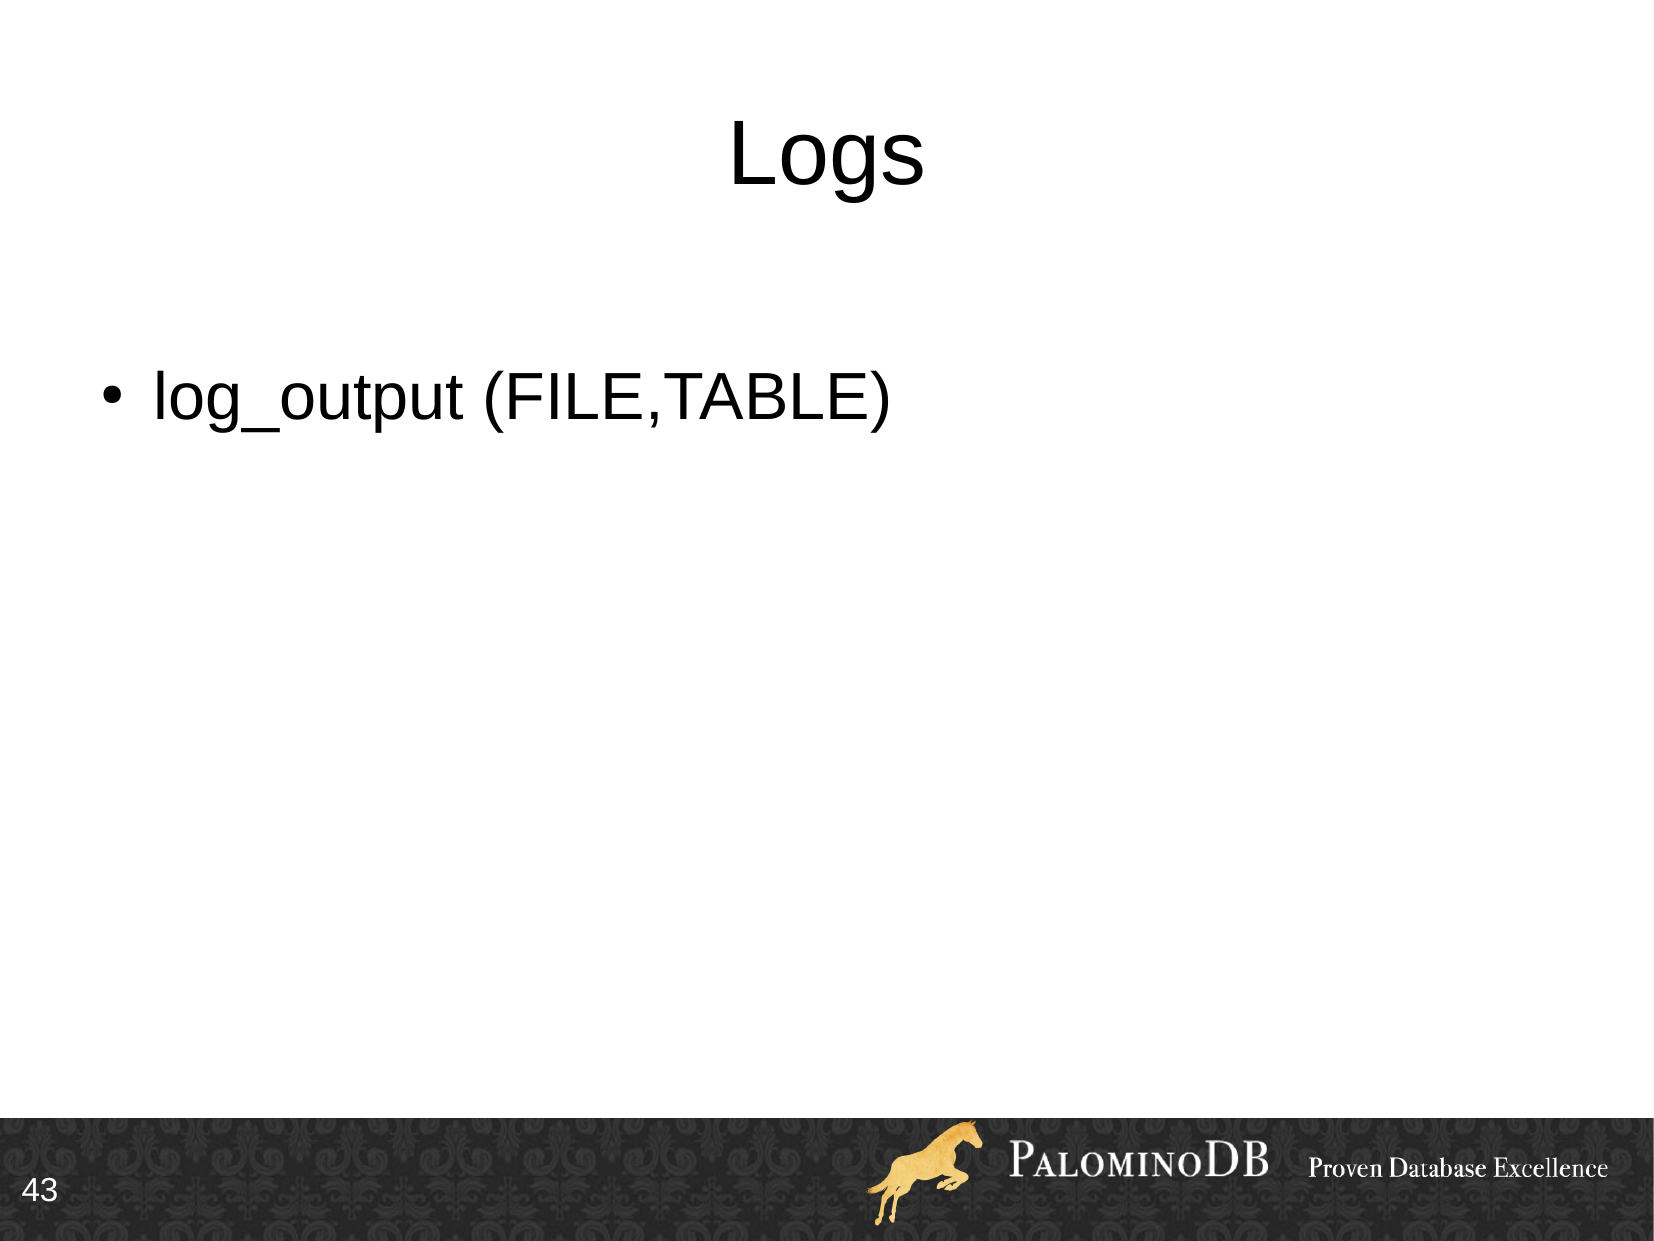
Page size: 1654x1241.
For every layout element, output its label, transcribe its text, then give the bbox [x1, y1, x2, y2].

title Logs [82, 49, 1571, 254]
picture [0, 1109, 1654, 1241]
list log_output (FILE,TABLE) [82, 254, 1571, 1074]
